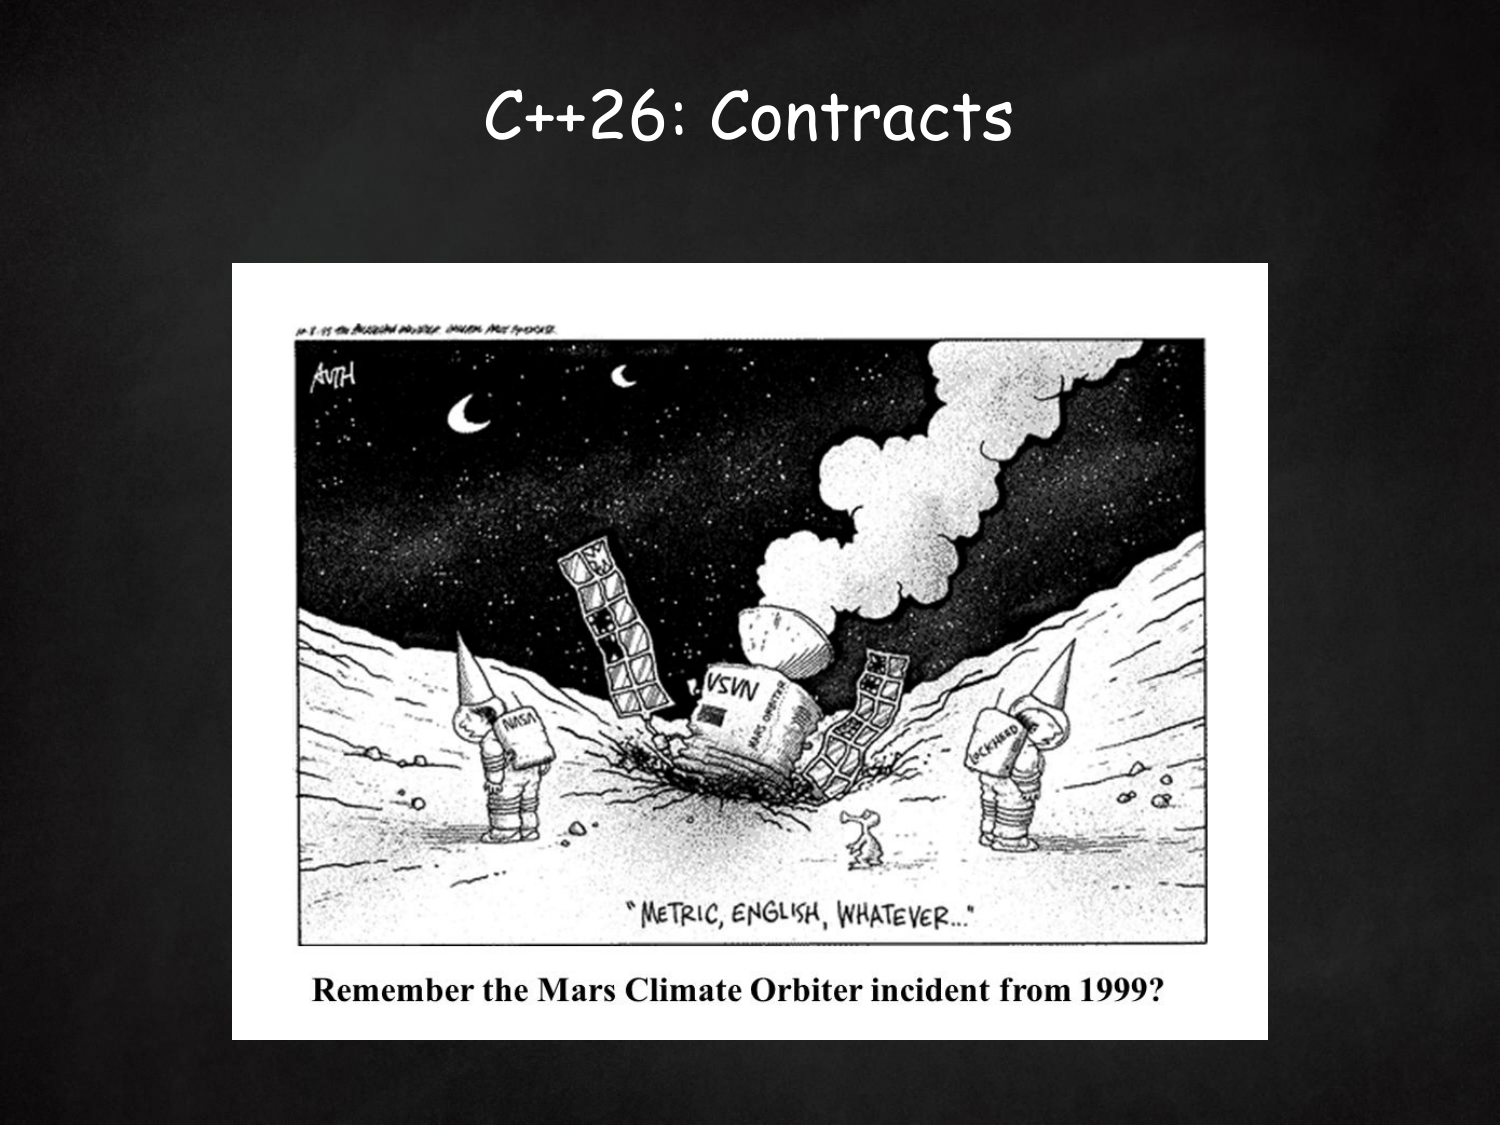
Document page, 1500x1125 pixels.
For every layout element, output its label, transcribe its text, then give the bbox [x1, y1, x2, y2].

picture [0, 0, 1500, 1125]
title C++26: Contracts [75, 44, 1425, 233]
